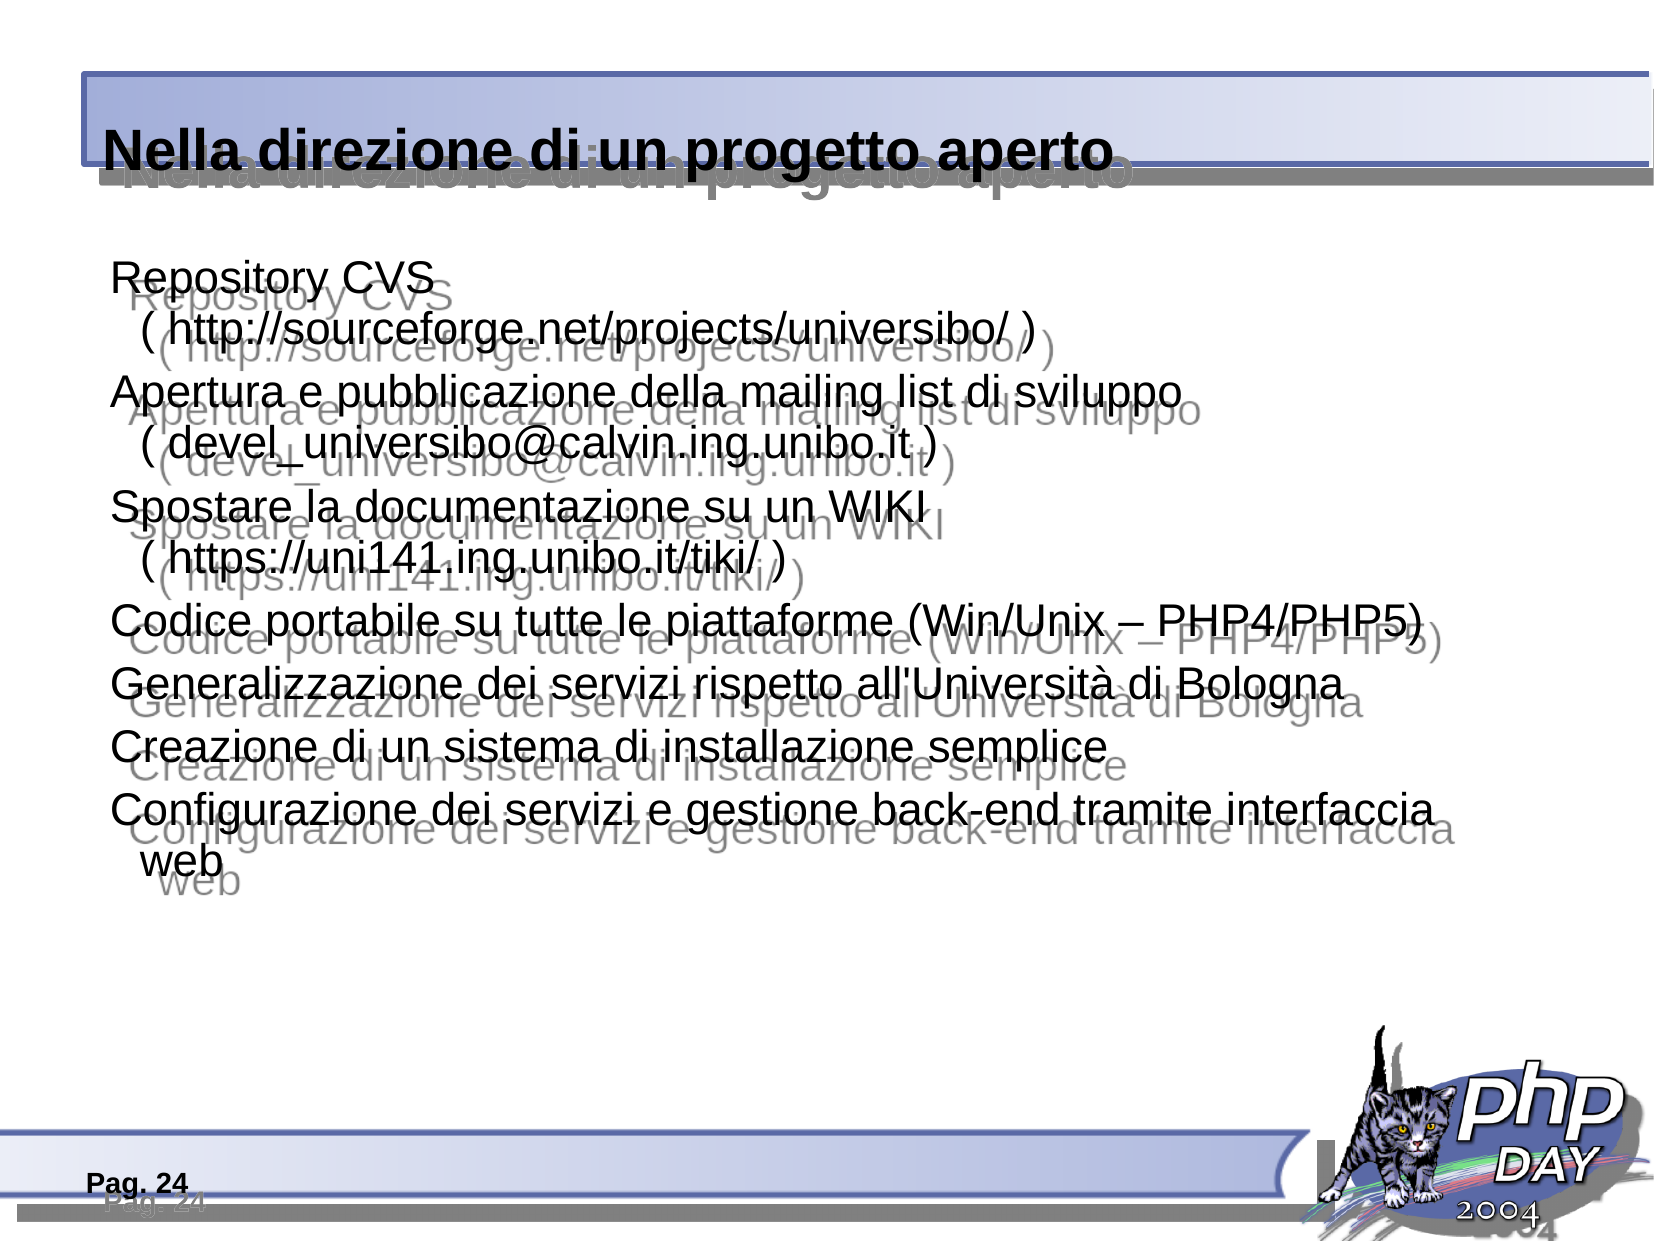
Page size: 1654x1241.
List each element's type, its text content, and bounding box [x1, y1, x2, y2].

picture [0, 1025, 1652, 1233]
text_box Repository CVS ( http://sourceforge.net/projects/universibo/ ) Apertura e pubblicazione della mailing list di sviluppo ( devel_universibo@calvin.ing.unibo.it ) Spostare la documentazione su un WIKI ( https://uni141.ing.unibo.it/tiki/ ) Codice portabile su tutte le piattaforme (Win/Unix – PHP4/PHP5) Generalizzazione dei servizi rispetto all'Università di Bologna Creazione di un sistema di installazione semplice Configurazione dei servizi e gestione back-end tramite interfaccia web [87, 251, 1510, 887]
text_box Nella direzione di un progetto aperto [102, 85, 1394, 155]
picture [176, 1177, 182, 1186]
picture [126, 1180, 133, 1190]
picture [110, 1195, 117, 1201]
